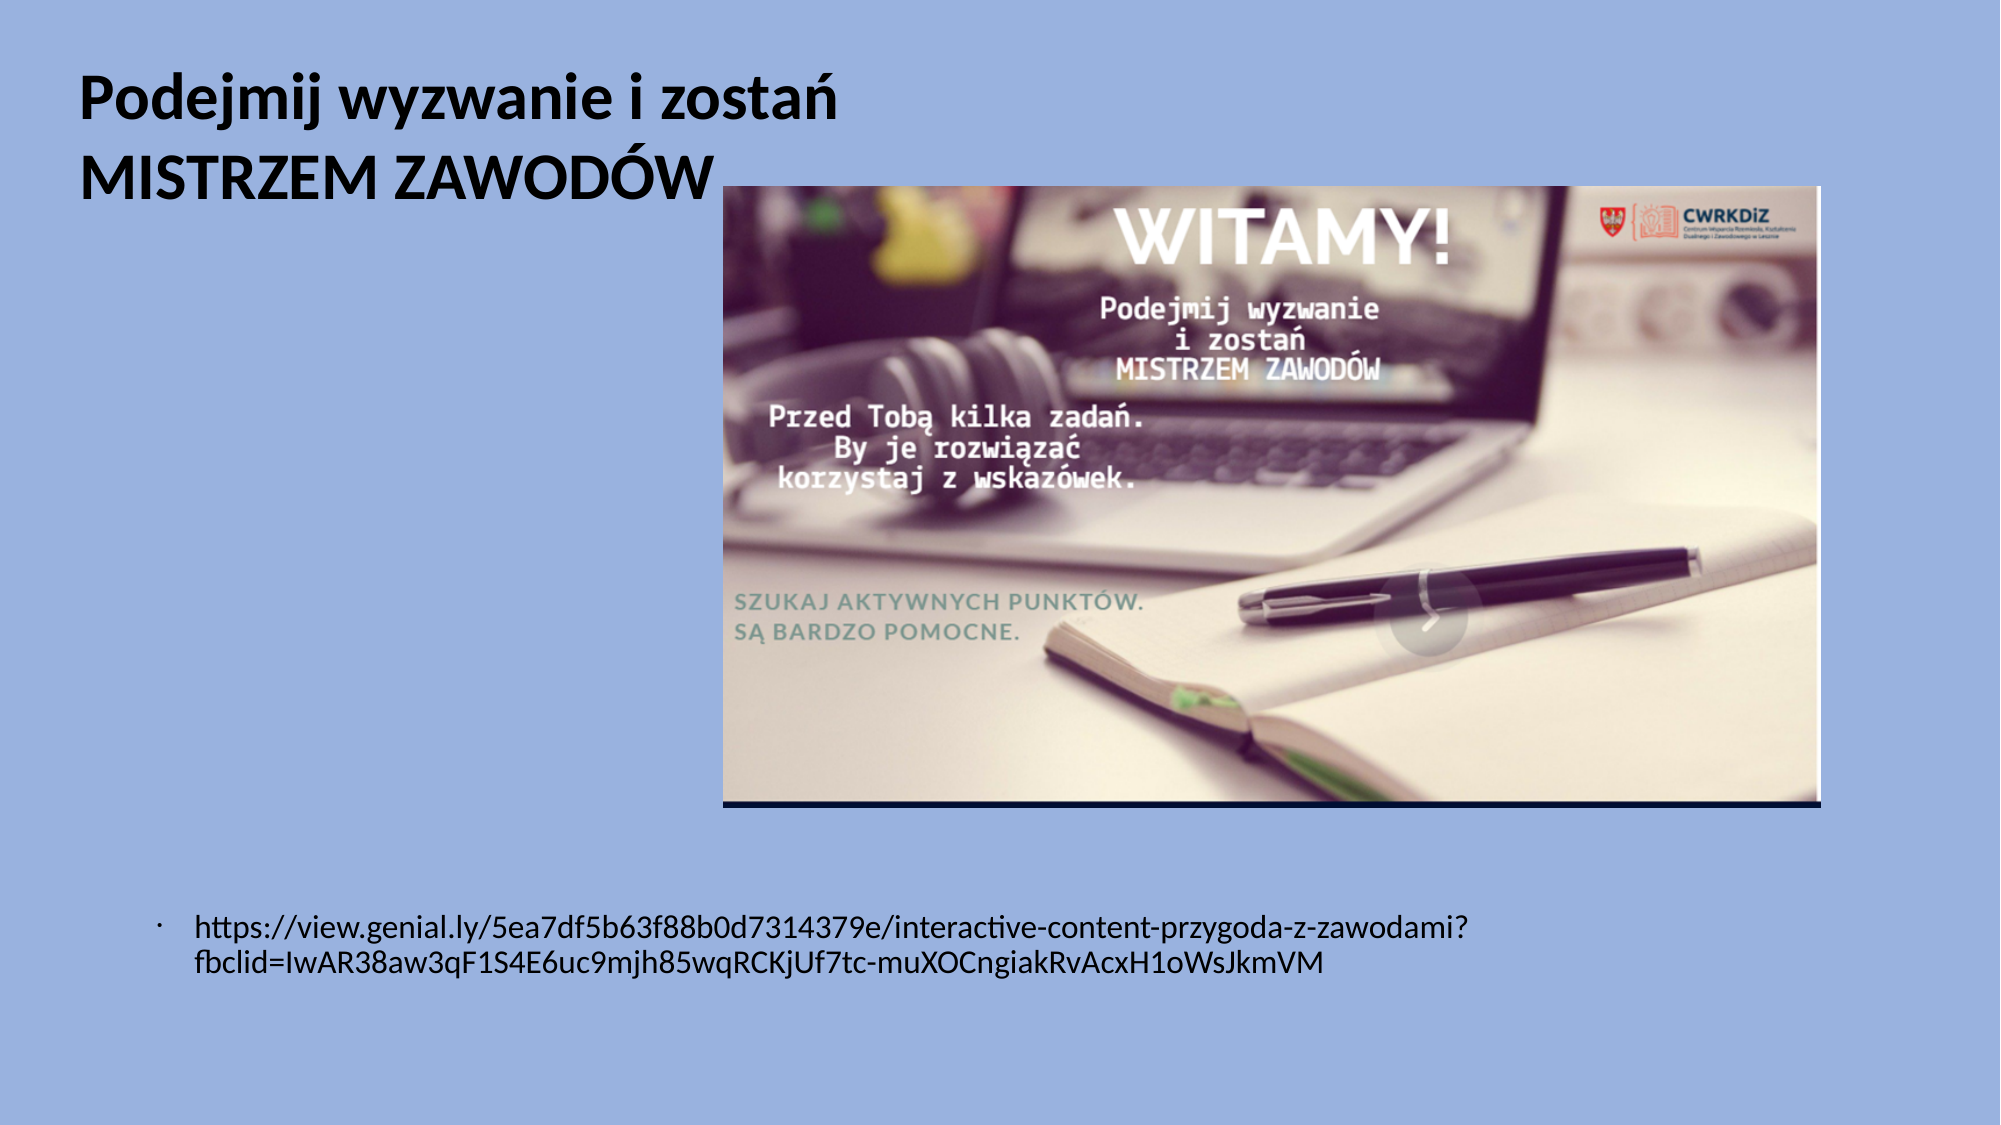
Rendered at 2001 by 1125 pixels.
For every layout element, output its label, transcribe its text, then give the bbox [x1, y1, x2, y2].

list https://view.genial.ly/5ea7df5b63f88b0d7314379e/interactive-content-przygoda-z-zawodami?fbclid=IwAR38aw3qF1S4E6uc9mjh85wqRCKjUf7tc-muXOCngiakRvAcxH1oWsJkmVM [142, 902, 1868, 1125]
picture [723, 186, 1821, 808]
text_box Podejmij wyzwanie i zostań MISTRZEM ZAWODÓW [64, 45, 1065, 221]
